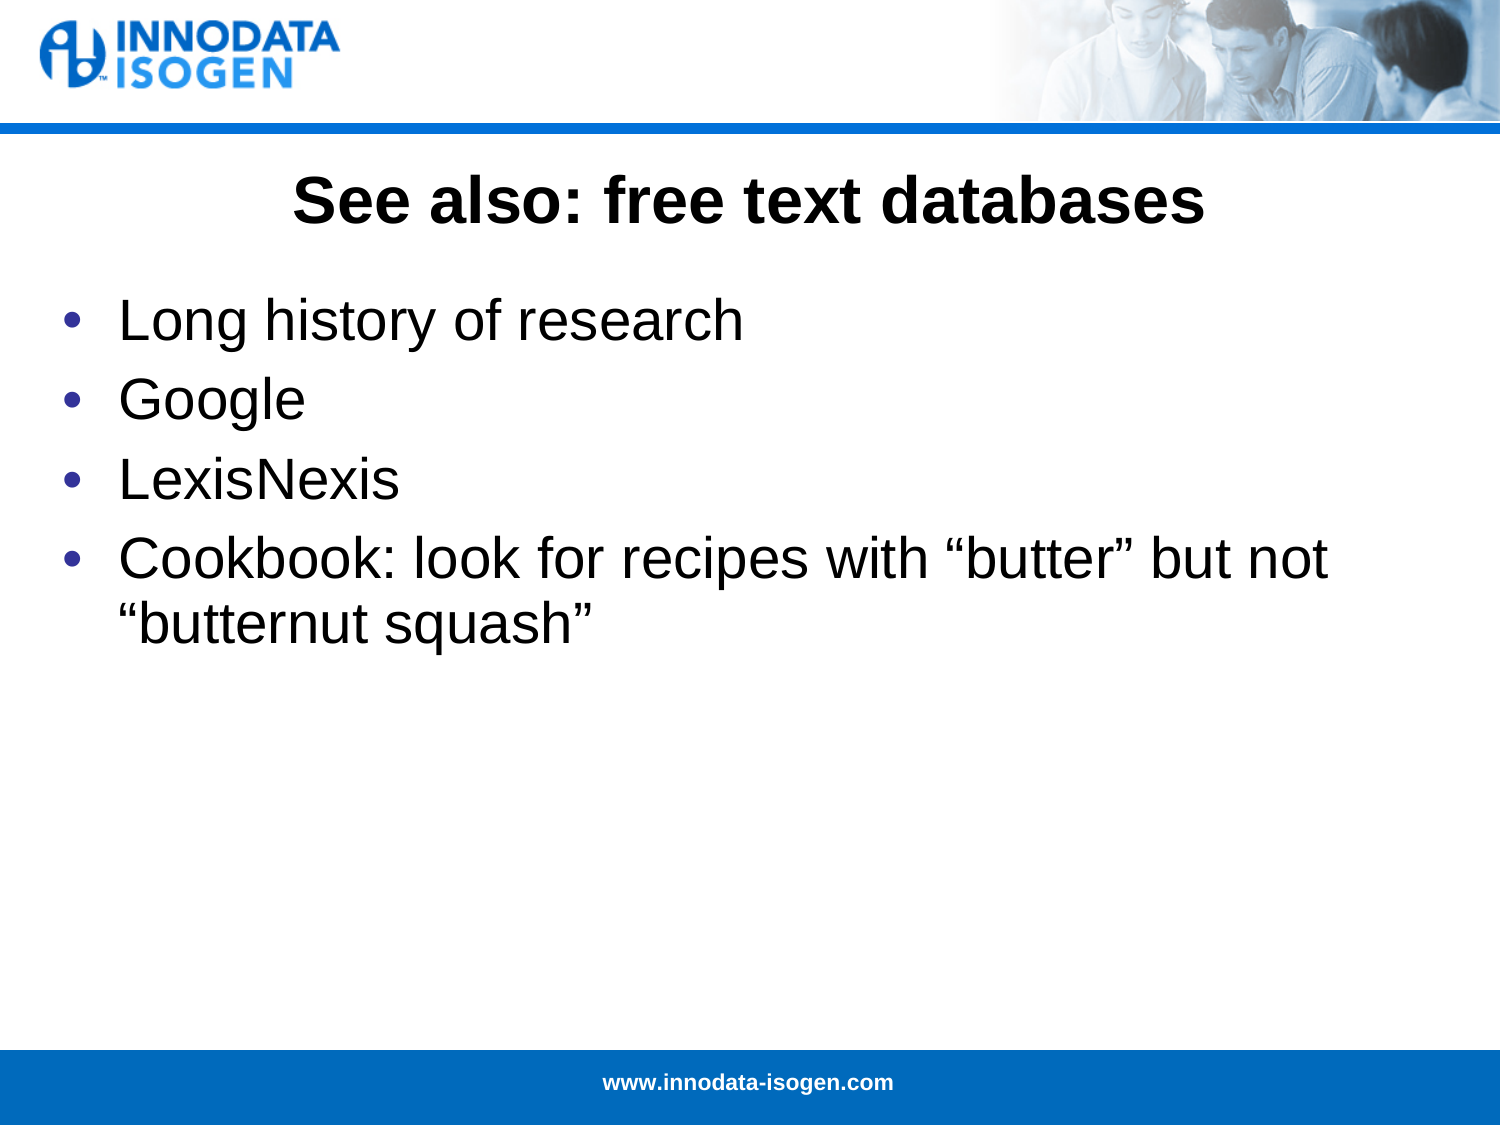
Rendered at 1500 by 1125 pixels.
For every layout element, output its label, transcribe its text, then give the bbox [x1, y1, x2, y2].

picture [0, 123, 1500, 134]
title See also: free text databases [62, 144, 1438, 256]
picture [0, 0, 1500, 121]
list Long history of research Google LexisNexis Cookbook: look for recipes with “butter” but not “butternut squash” [62, 287, 1438, 923]
